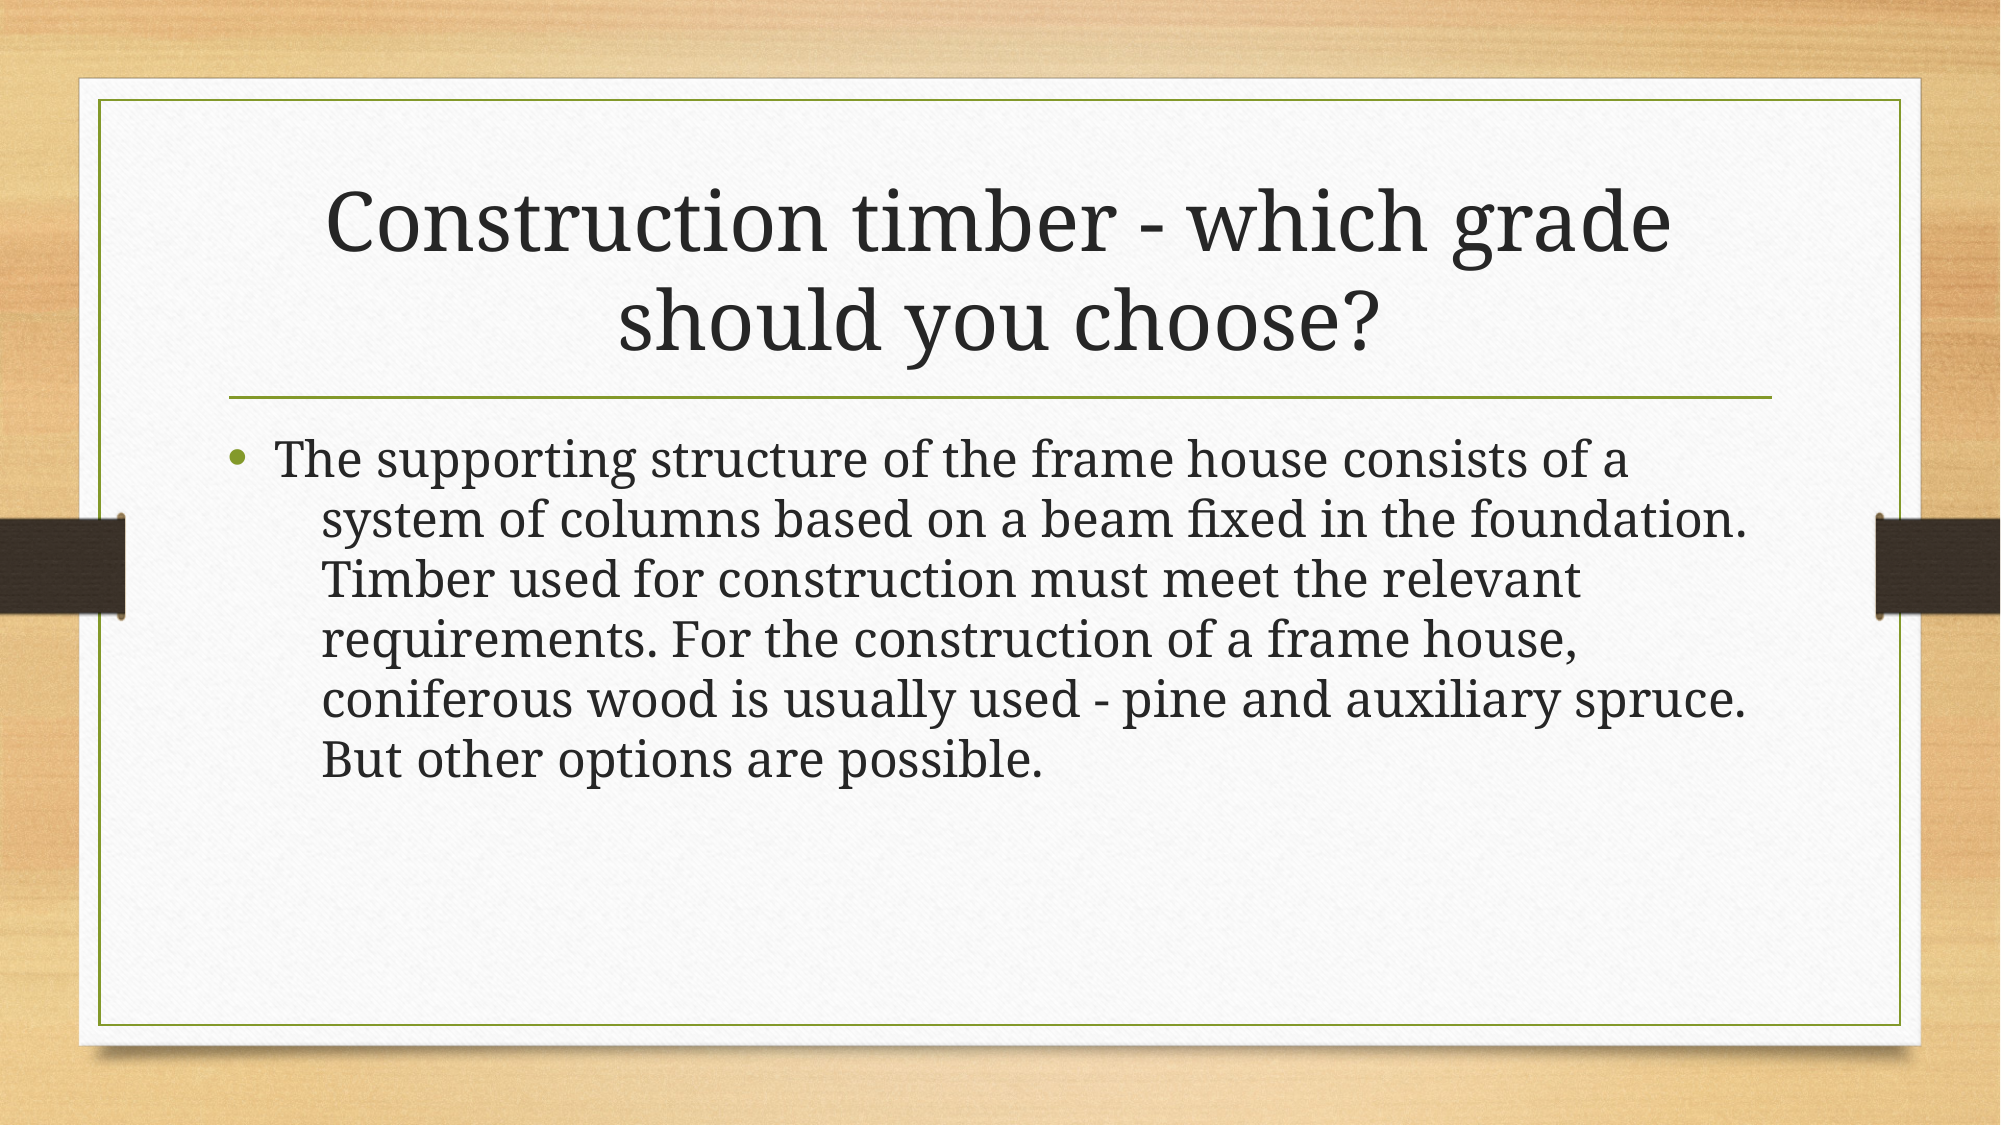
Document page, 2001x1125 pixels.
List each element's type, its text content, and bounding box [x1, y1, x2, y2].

list The supporting structure of the frame house consists of a system of columns based on a beam fixed in the foundation. Timber used for construction must meet the relevant requirements. For the construction of a frame house, coniferous wood is usually used - pine and auxiliary spruce. But other options are possible. [212, 419, 1788, 964]
title Construction timber - which grade should you choose? [212, 161, 1788, 376]
